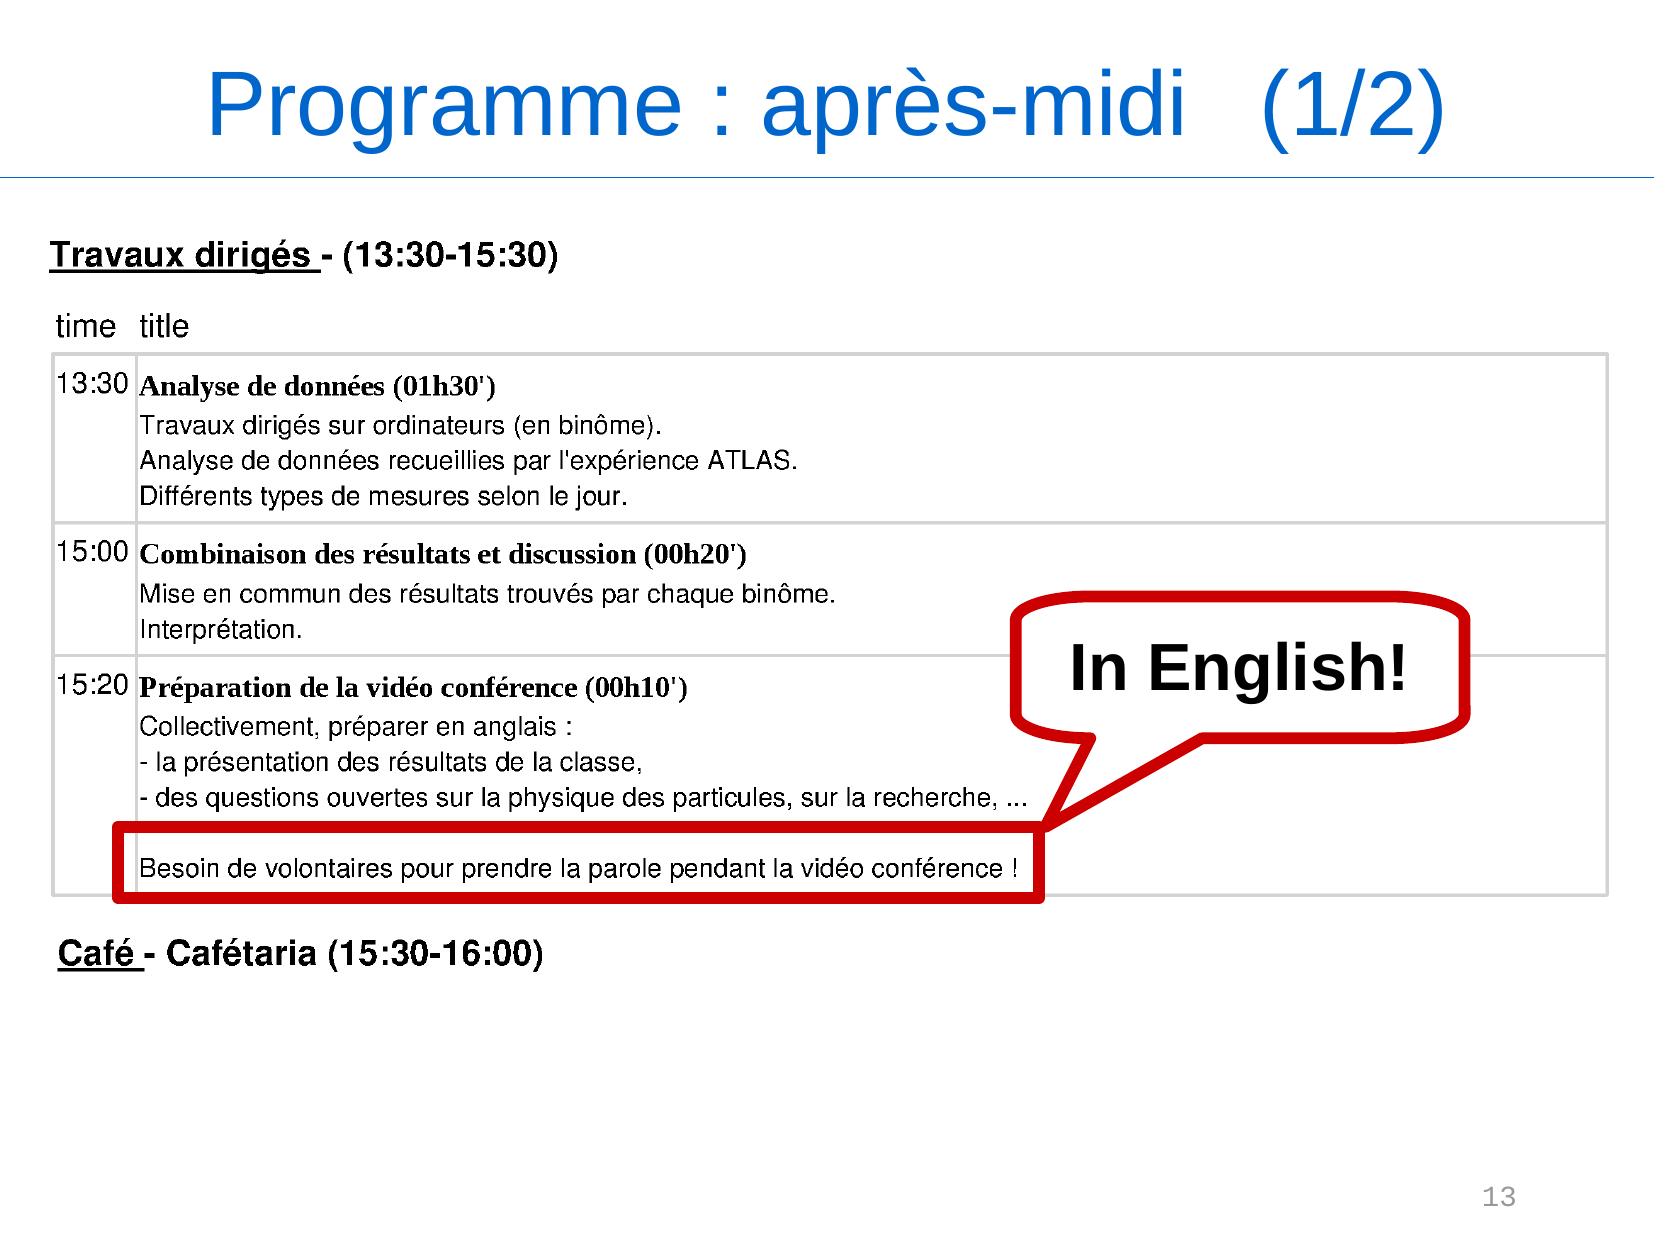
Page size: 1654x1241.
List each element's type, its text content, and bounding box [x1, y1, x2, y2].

picture [38, 230, 1625, 993]
text_box In English! [1015, 596, 1465, 827]
title Programme : après-midi (1/2) [29, 29, 1625, 178]
